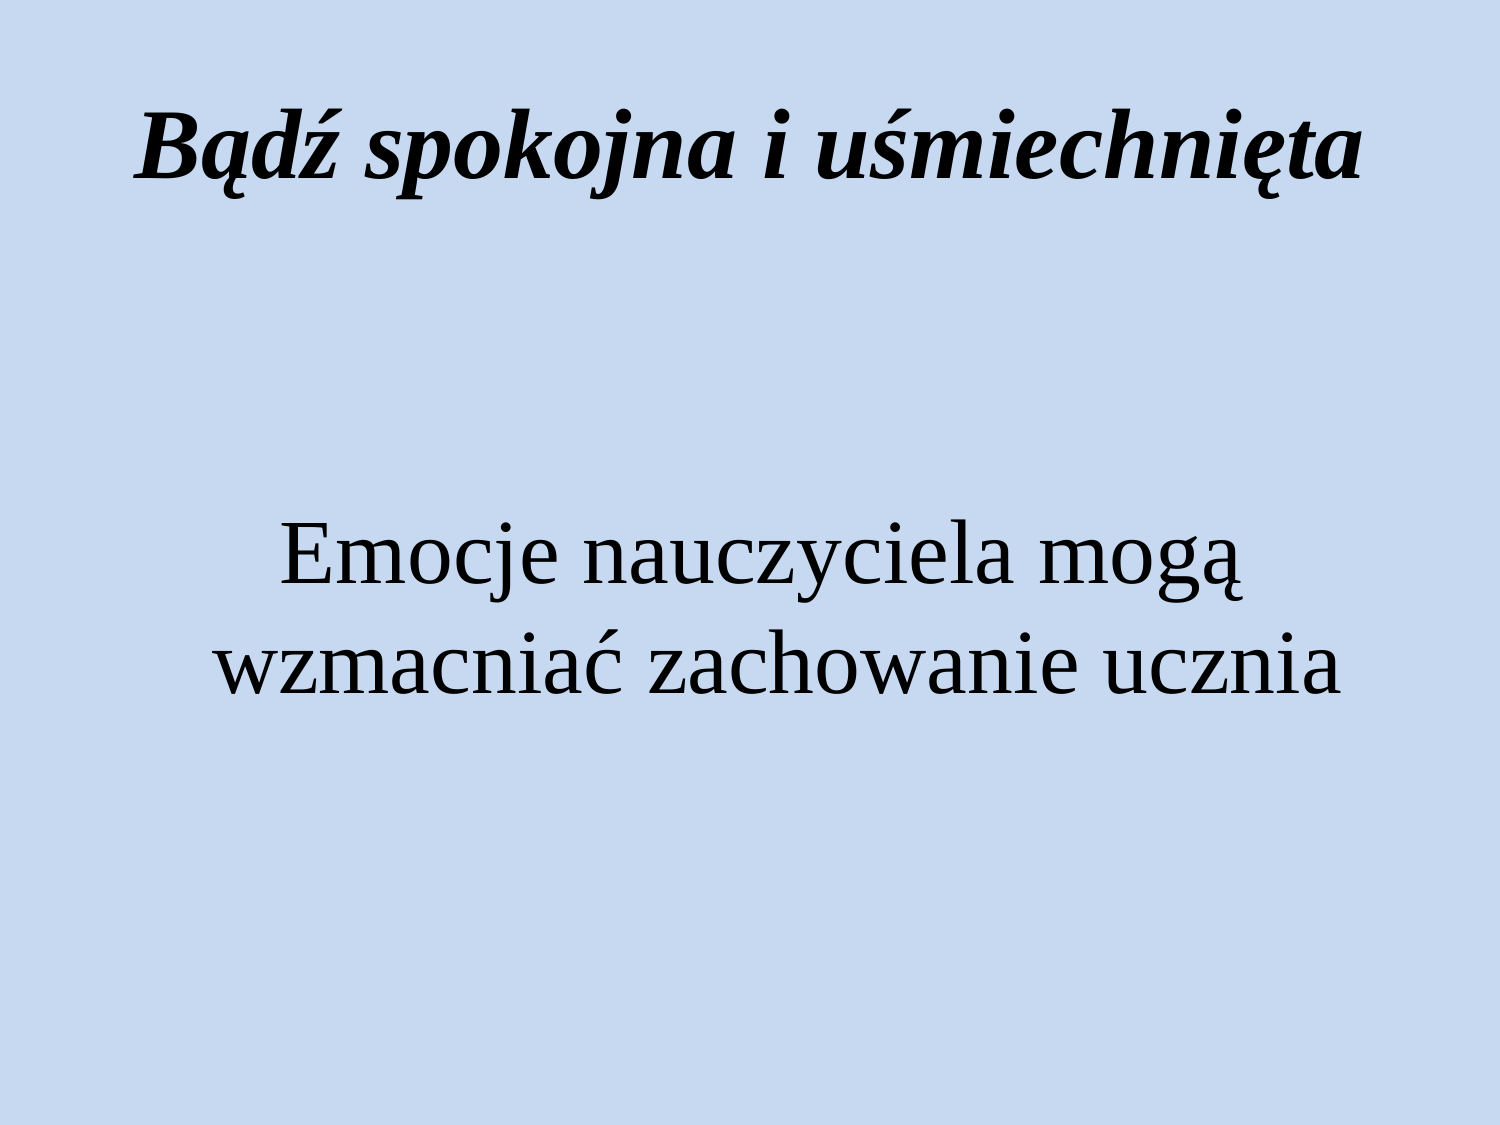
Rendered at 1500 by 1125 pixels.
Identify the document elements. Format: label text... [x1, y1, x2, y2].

text_box Bądź spokojna i uśmiechnięta [75, 45, 1426, 233]
text_box Emocje nauczyciela mogą wzmacniać zachowanie ucznia [75, 262, 1426, 1005]
